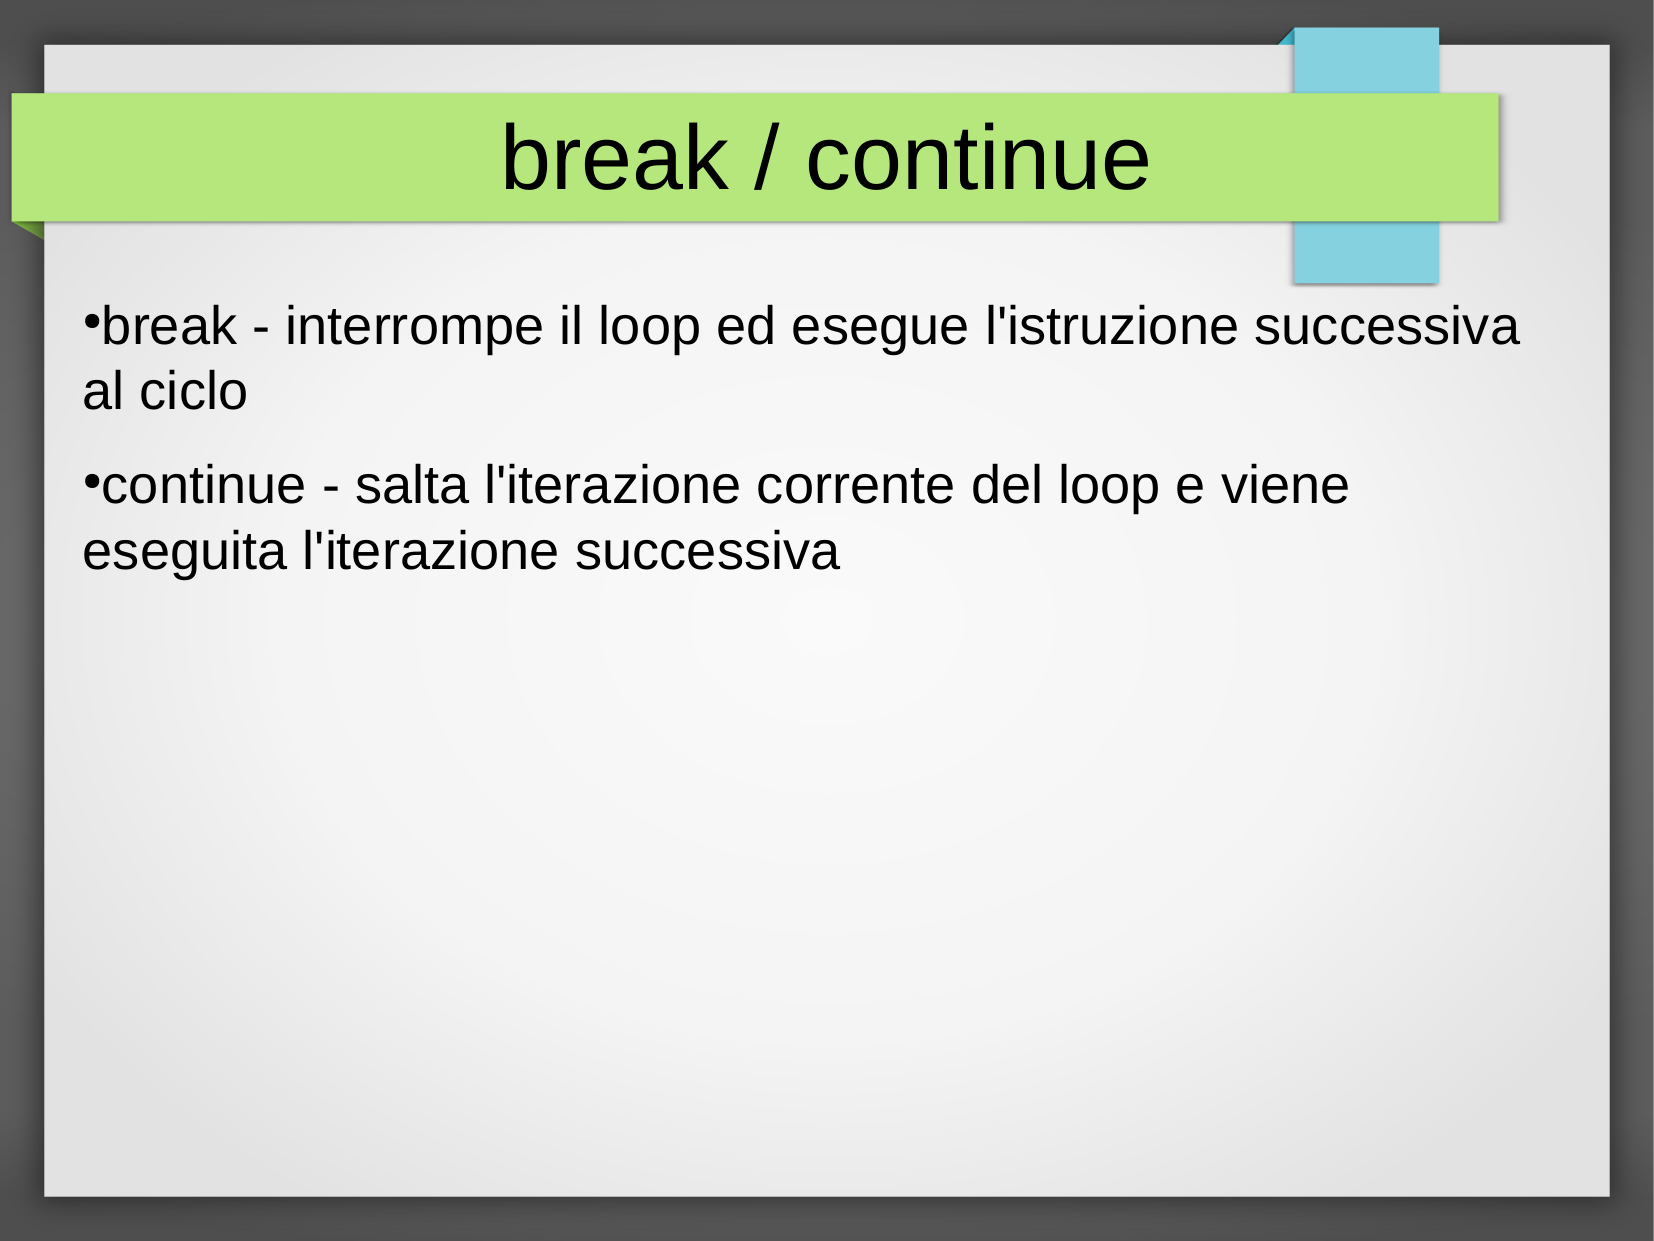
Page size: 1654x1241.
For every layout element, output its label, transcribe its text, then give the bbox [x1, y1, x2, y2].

picture [0, 0, 1654, 1241]
title break / continue [82, 49, 1571, 257]
list break - interrompe il loop ed esegue l'istruzione successiva al ciclo continue - salta l'iterazione corrente del loop e viene eseguita l'iterazione successiva [82, 290, 1571, 1010]
